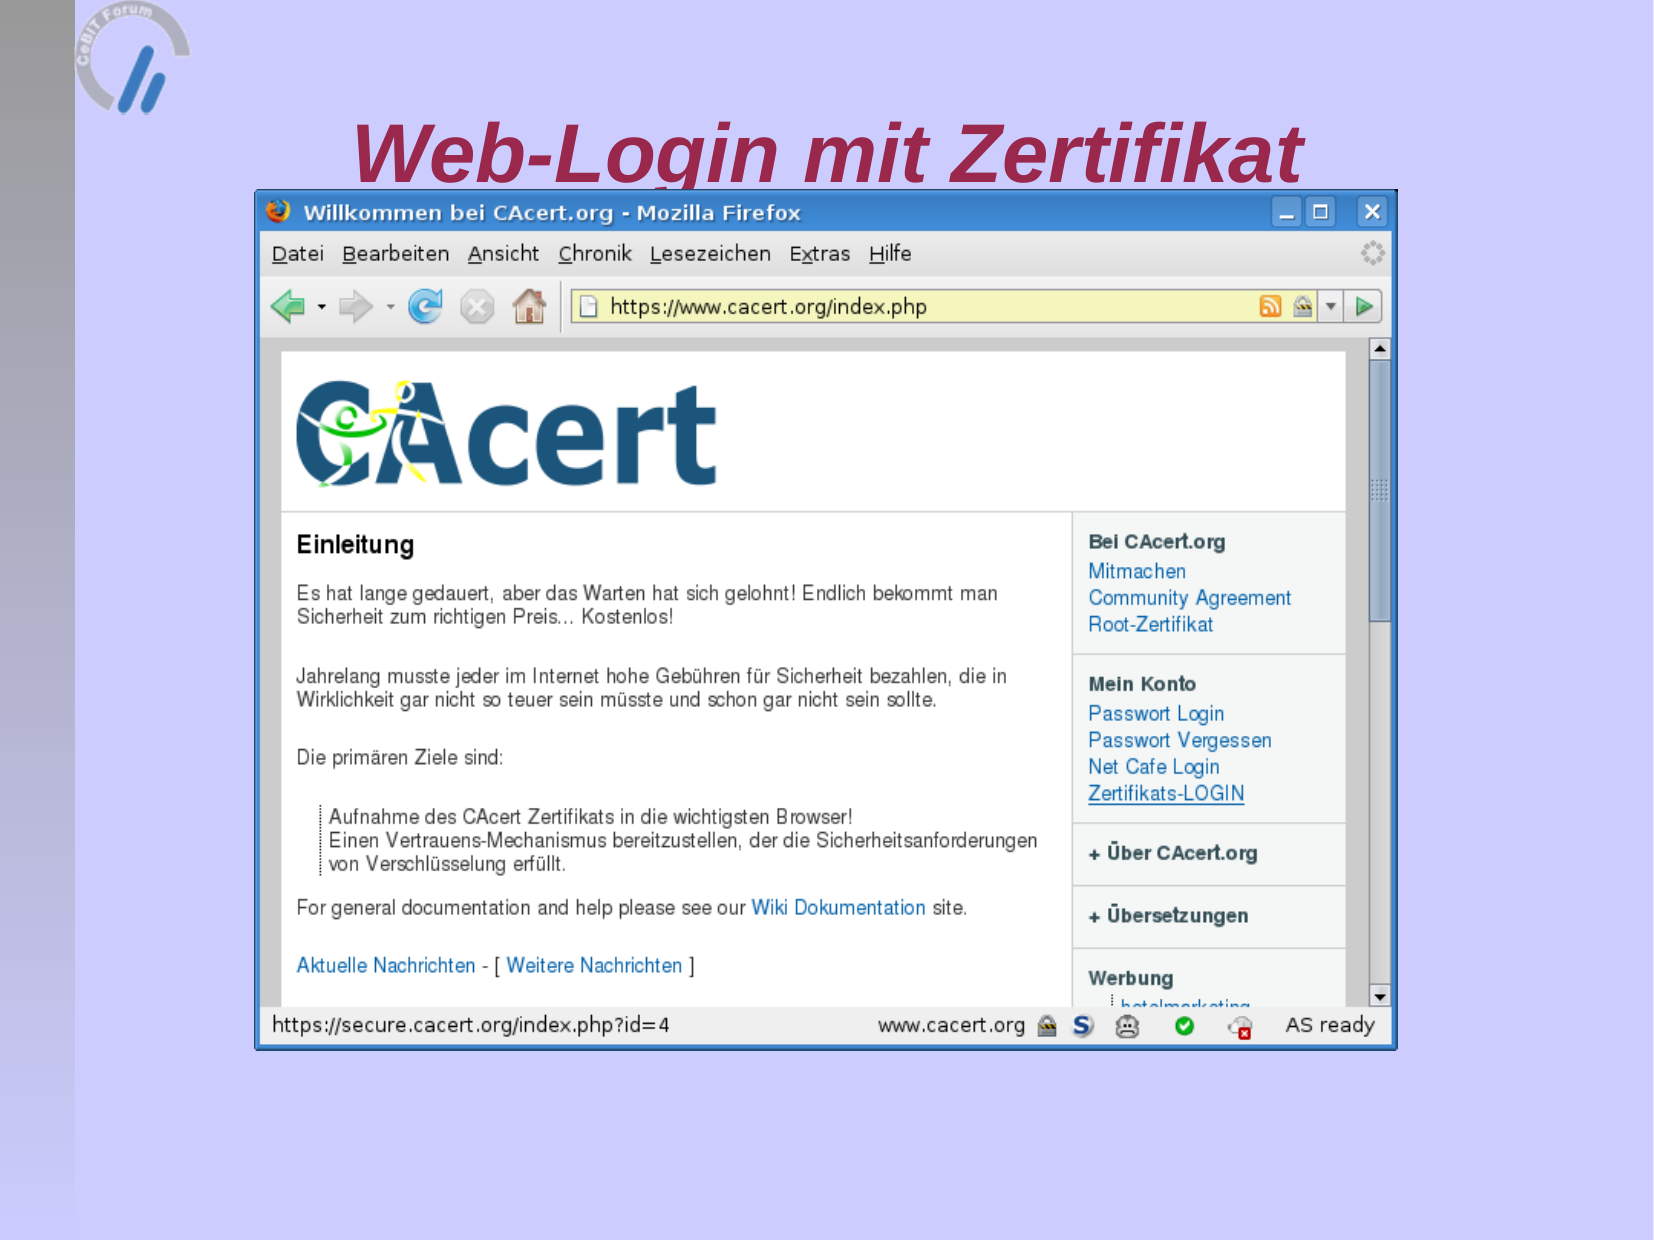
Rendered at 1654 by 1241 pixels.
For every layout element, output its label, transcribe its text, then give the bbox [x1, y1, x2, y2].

picture [254, 189, 1398, 1051]
title Web-Login mit Zertifikat [121, 49, 1534, 257]
